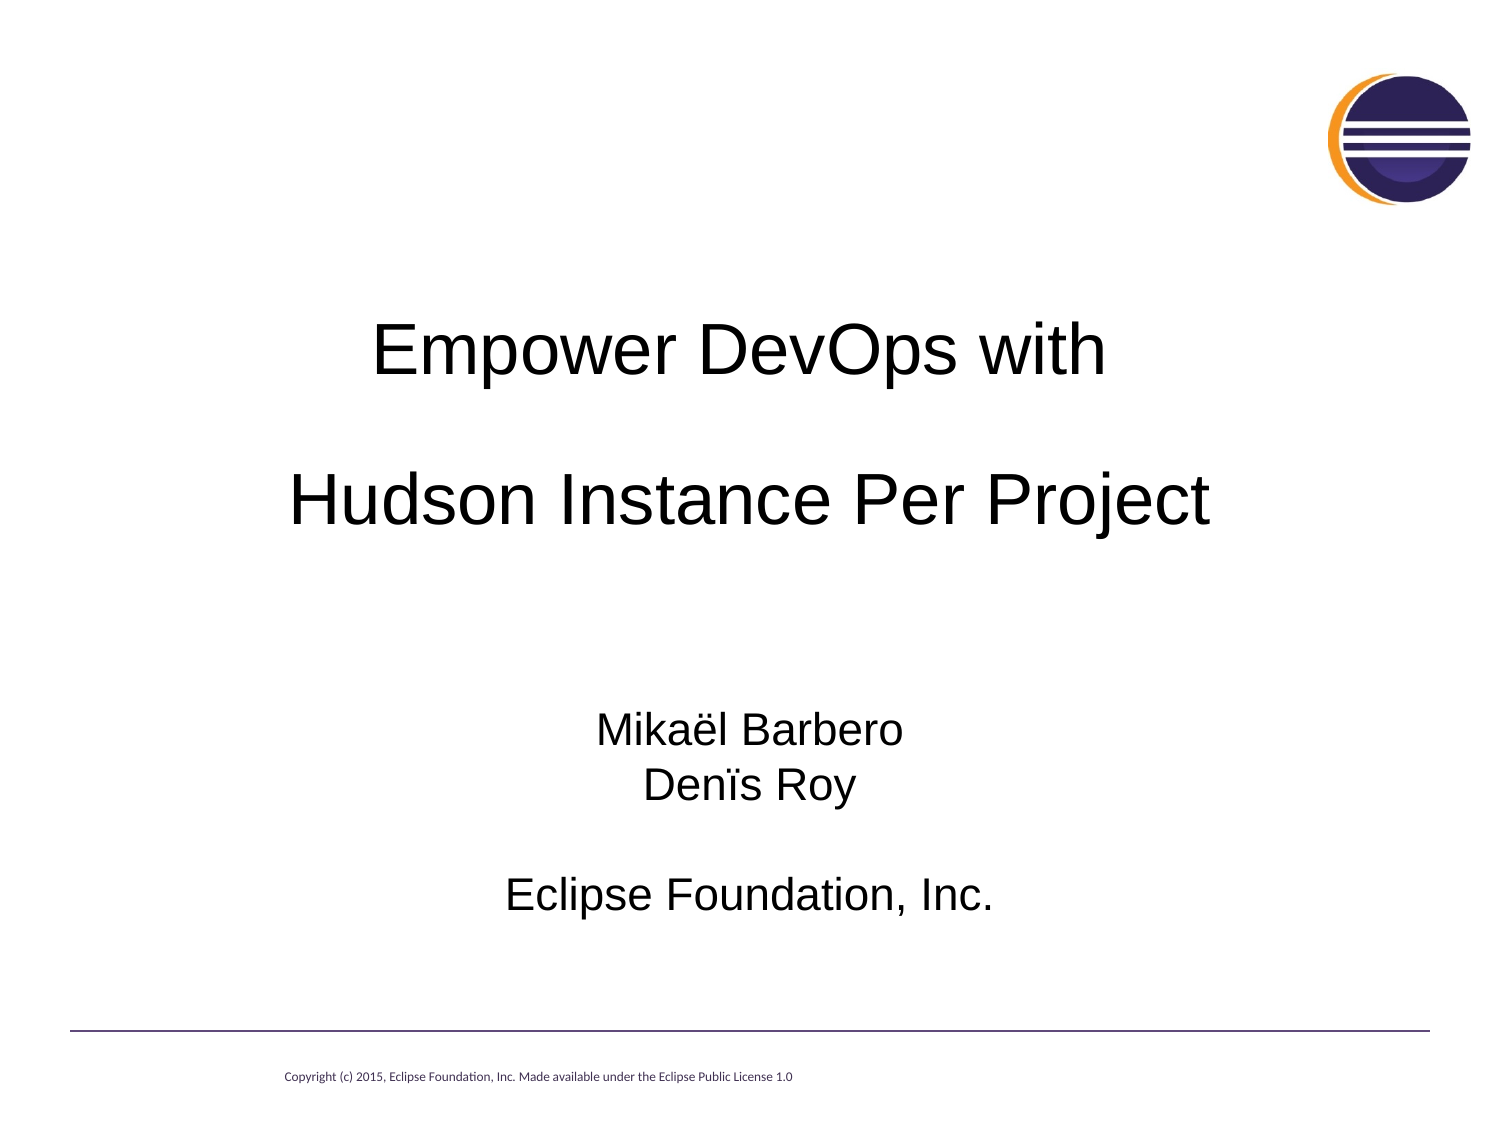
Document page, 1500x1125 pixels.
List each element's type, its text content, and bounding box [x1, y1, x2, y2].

title Empower DevOps with Hudson Instance Per Project [112, 278, 1388, 520]
picture [1328, 68, 1471, 210]
subtitle Mikaël Barbero Denïs Roy Eclipse Foundation, Inc. [225, 637, 1275, 925]
